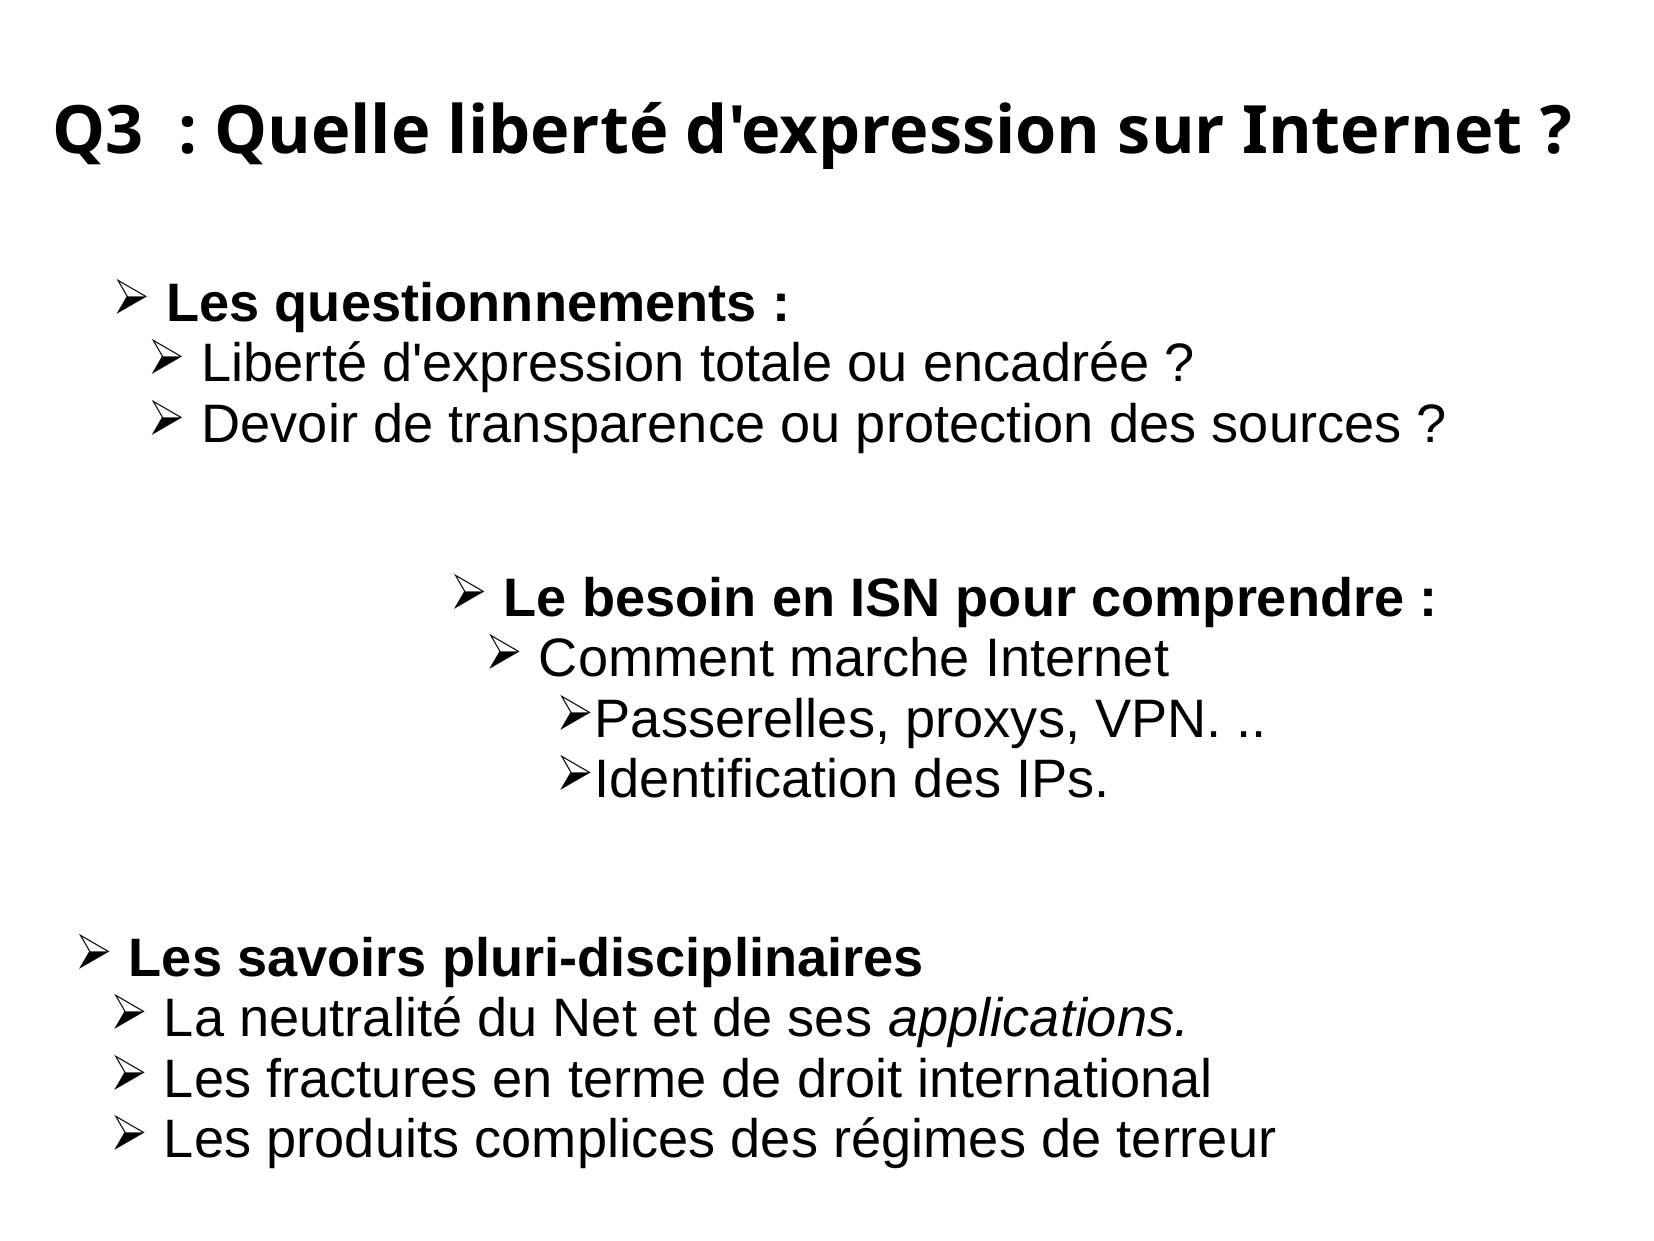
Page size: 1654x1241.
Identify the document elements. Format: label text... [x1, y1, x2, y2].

text_box Les savoirs pluri-disciplinaires La neutralité du Net et de ses applications. Les fractures en terme de droit international Les produits complices des régimes de terreur [60, 855, 1294, 1238]
text_box Le besoin en ISN pour comprendre : Comment marche Internet Passerelles, proxys, VPN. .. Identification des IPs. [435, 495, 1654, 878]
text_box Les questionnnements : Liberté d'expression totale ou encadrée ? Devoir de transparence ou protection des sources ? [97, 199, 1479, 462]
text_box Q3 : Quelle liberté d'expression sur Internet ? [37, 75, 1654, 176]
